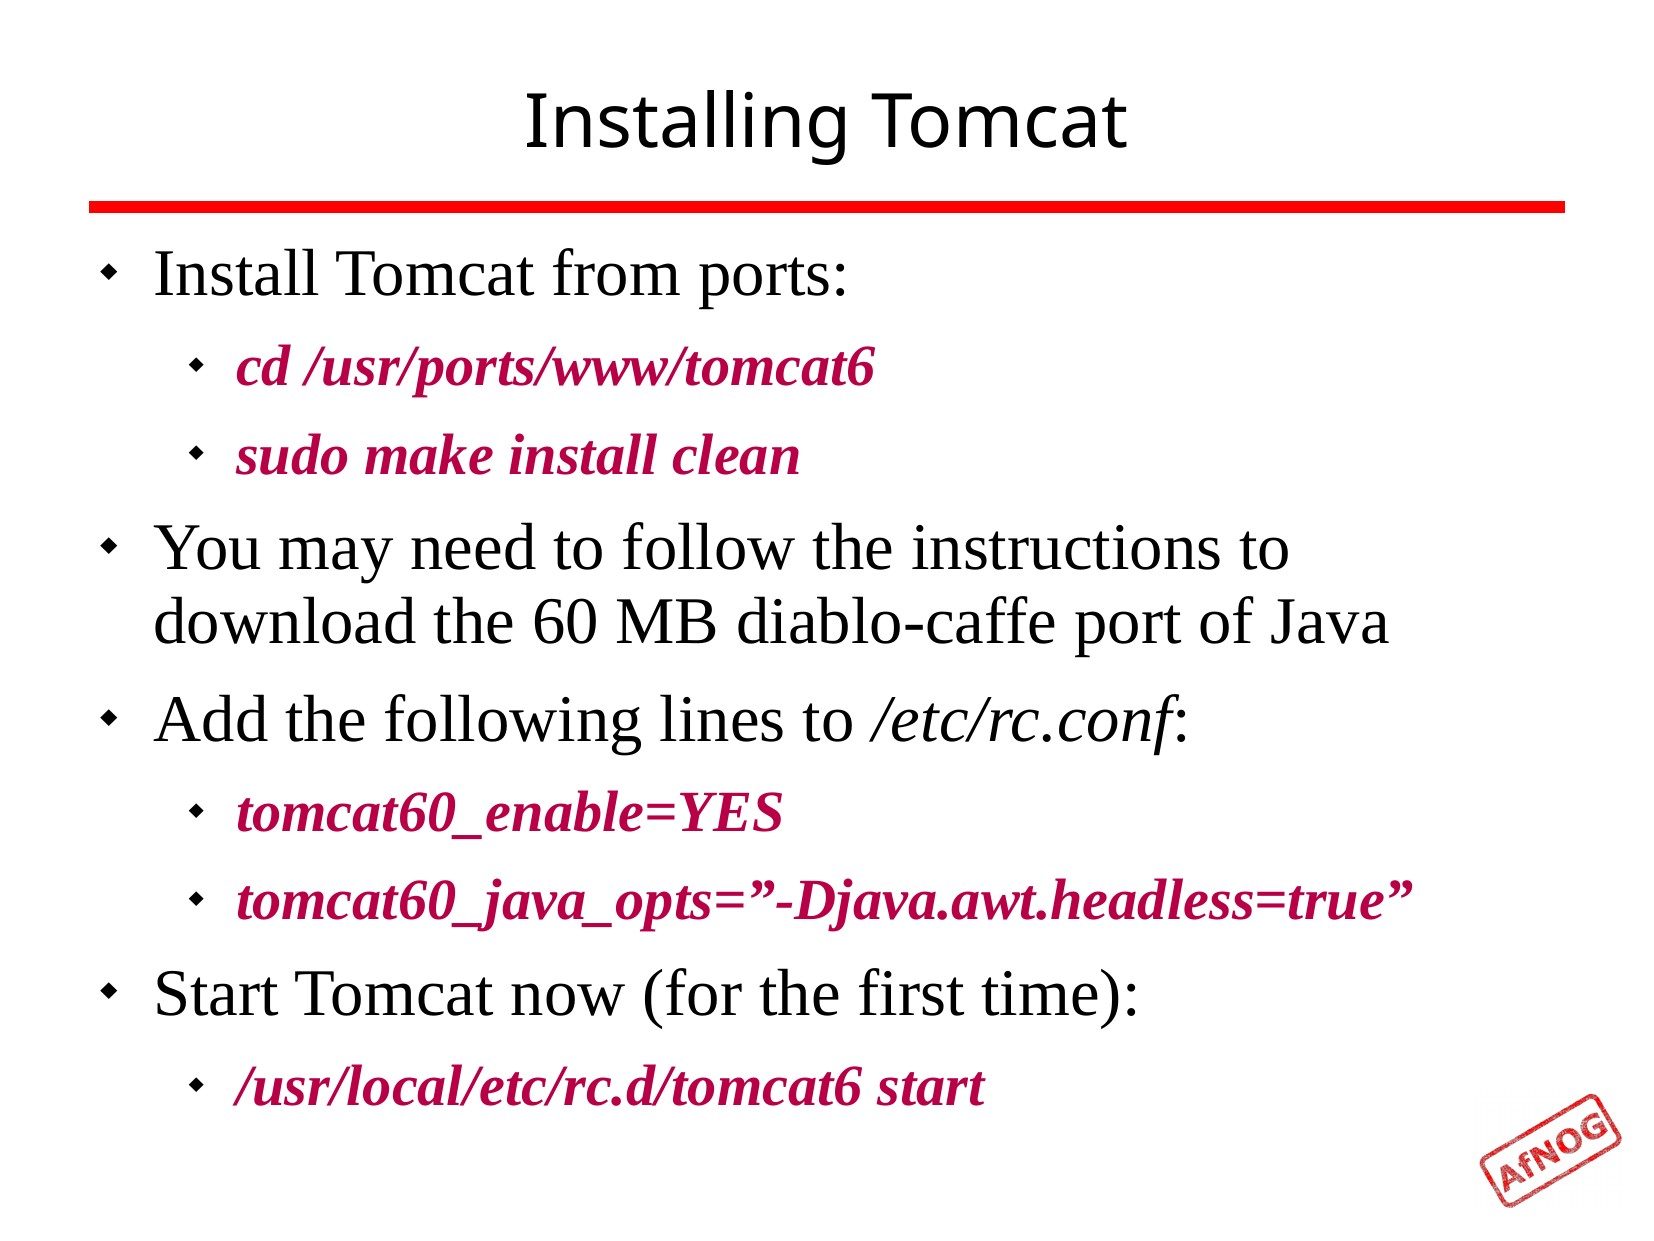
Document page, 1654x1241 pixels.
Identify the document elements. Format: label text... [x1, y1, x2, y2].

title Installing Tomcat [82, 29, 1571, 207]
list Install Tomcat from ports: cd /usr/ports/www/tomcat6 sudo make install clean You may need to follow the instructions to download the 60 MB diablo-caffe port of Java Add the following lines to /etc/rc.conf: tomcat60_enable=YES tomcat60_java_opts=”-Djava.awt.headless=true” Start Tomcat now (for the first time): /usr/local/etc/rc.d/tomcat6 start [82, 236, 1571, 1119]
picture [1476, 1090, 1625, 1211]
